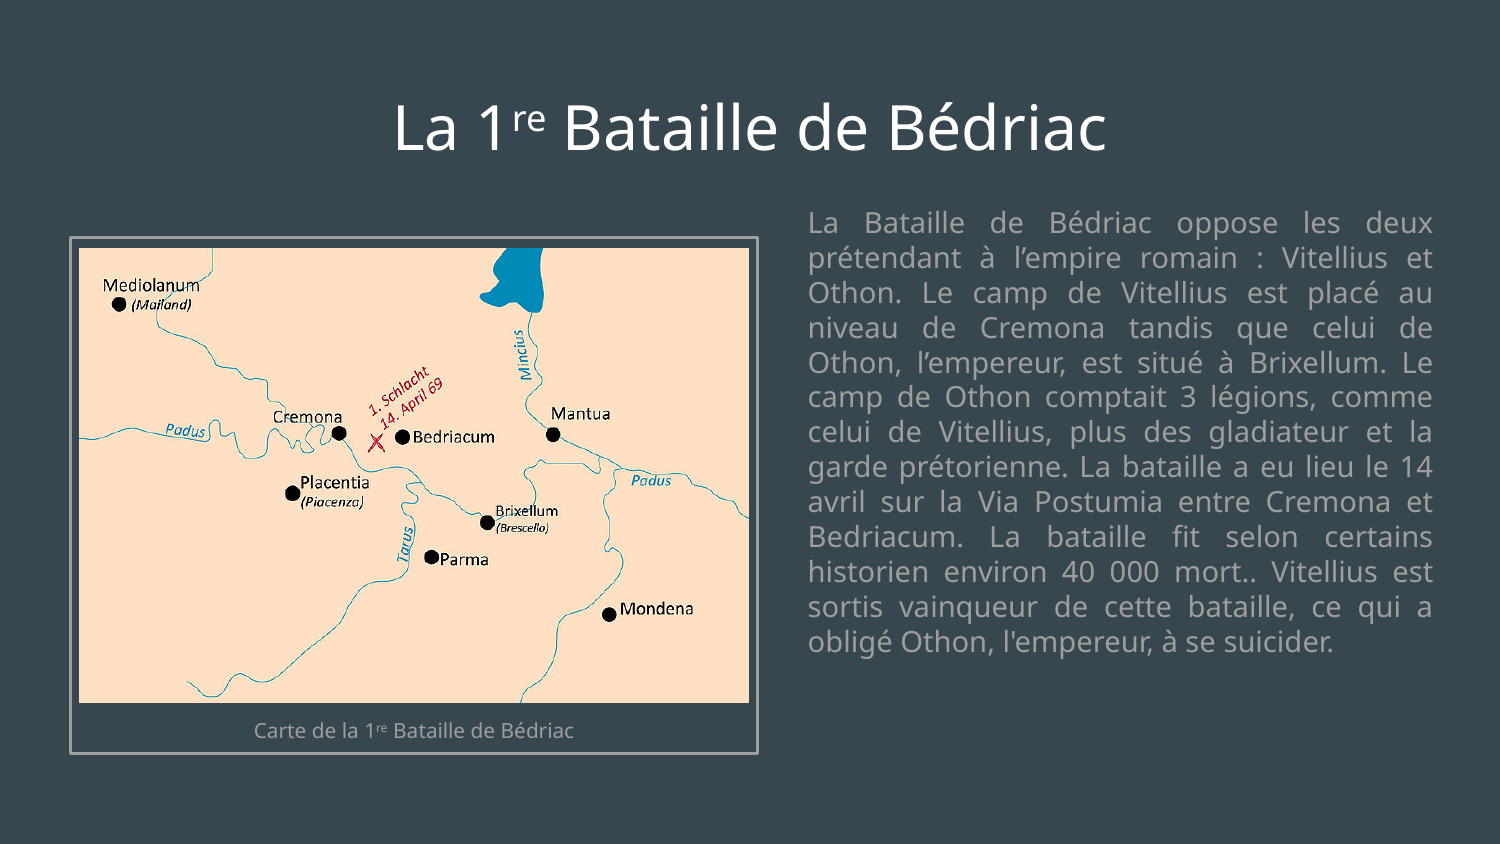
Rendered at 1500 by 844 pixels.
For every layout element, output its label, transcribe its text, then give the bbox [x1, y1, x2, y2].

title La 1re Bataille de Bédriac [51, 72, 1449, 167]
list Carte de la 1re Bataille de Bédriac [70, 702, 758, 754]
list La Bataille de Bédriac oppose les deux prétendant à l’empire romain : Vitellius et Othon. Le camp de Vitellius est placé au niveau de Cremona tandis que celui de Othon, l’empereur, est situé à Brixellum. Le camp de Othon comptait 3 légions, comme celui de Vitellius, plus des gladiateur et la garde prétorienne. La bataille a eu lieu le 14 avril sur la Via Postumia entre Cremona et Bedriacum. La bataille fit selon certains historien environ 40 000 mort.. Vitellius est sortis vainqueur de cette bataille, ce qui a obligé Othon, l'empereur, à se suicider. [792, 189, 1449, 750]
picture [79, 248, 749, 702]
